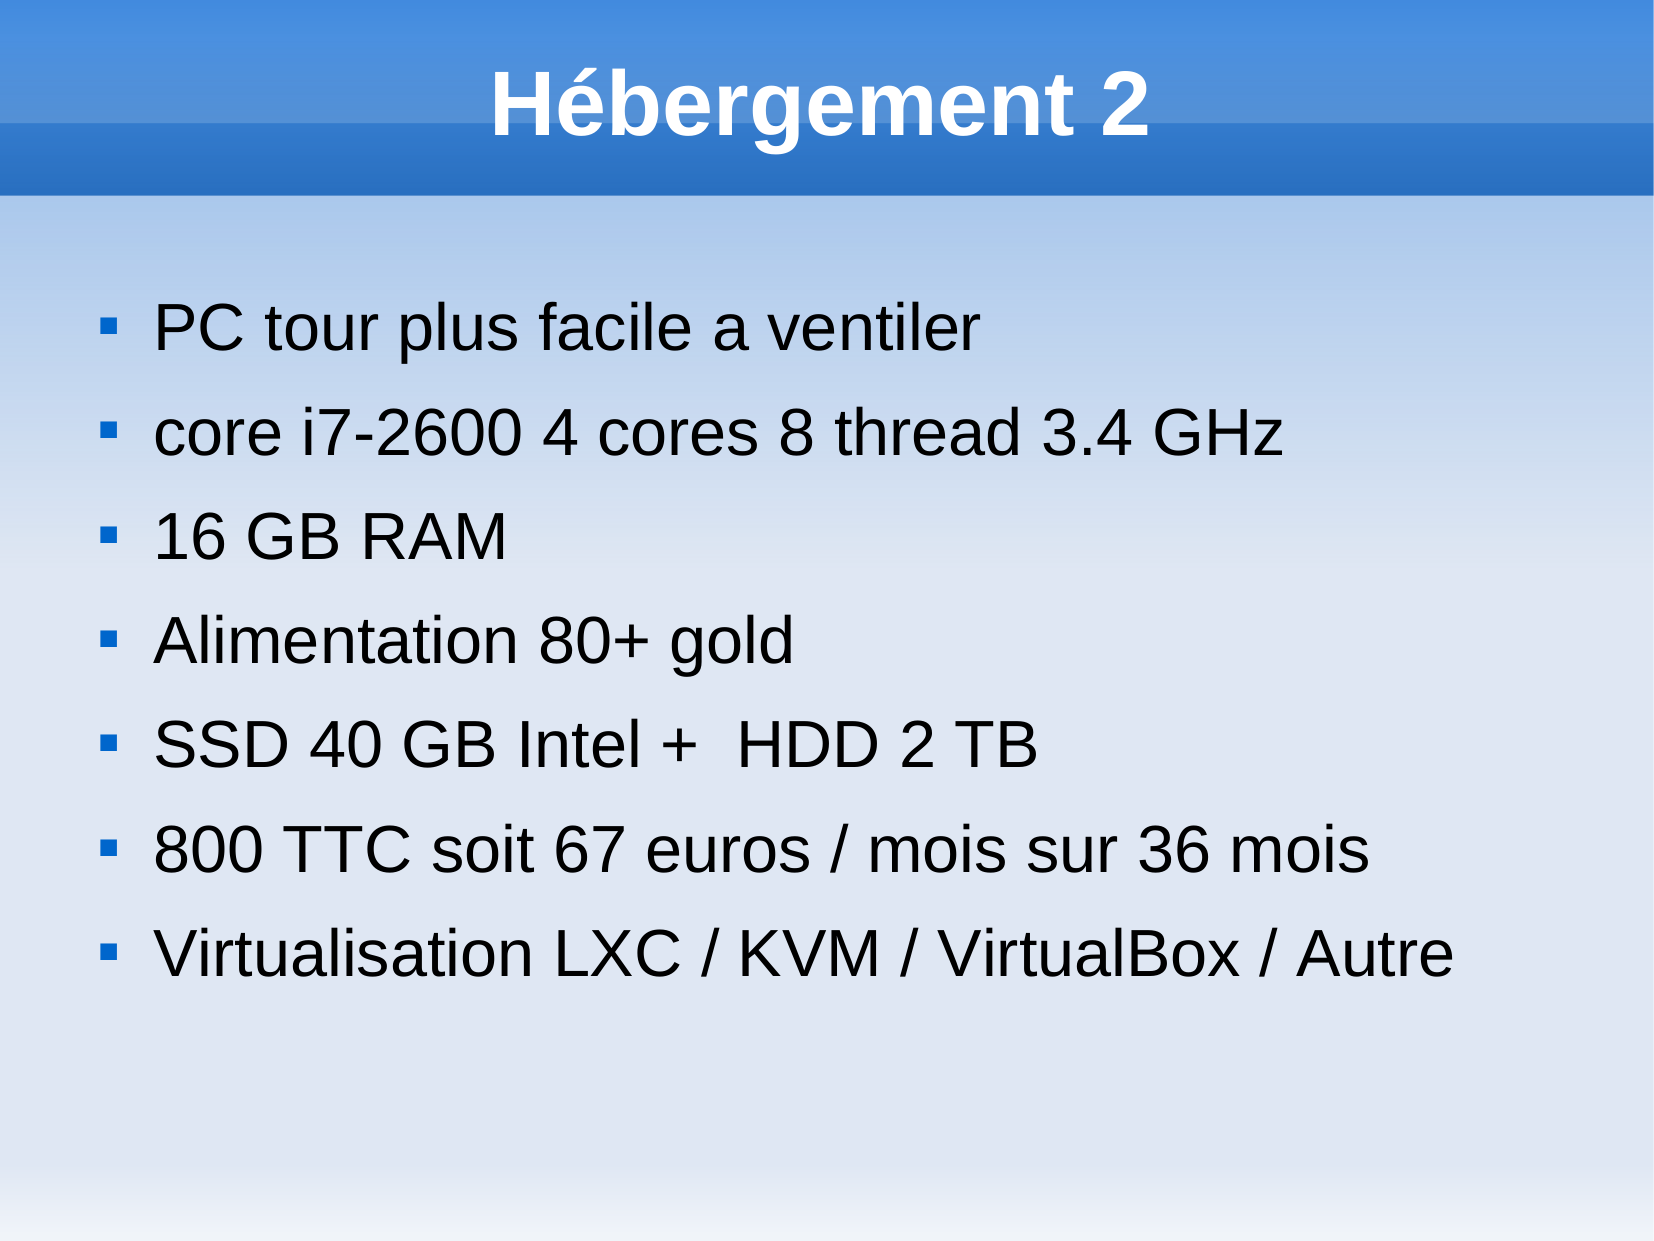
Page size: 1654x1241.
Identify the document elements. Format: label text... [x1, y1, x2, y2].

title Hébergement 2 [76, 7, 1565, 200]
list PC tour plus facile a ventiler core i7-2600 4 cores 8 thread 3.4 GHz 16 GB RAM Alimentation 80+ gold SSD 40 GB Intel + HDD 2 TB 800 TTC soit 67 euros / mois sur 36 mois Virtualisation LXC / KVM / VirtualBox / Autre [82, 290, 1571, 1094]
picture [0, 0, 1654, 1241]
